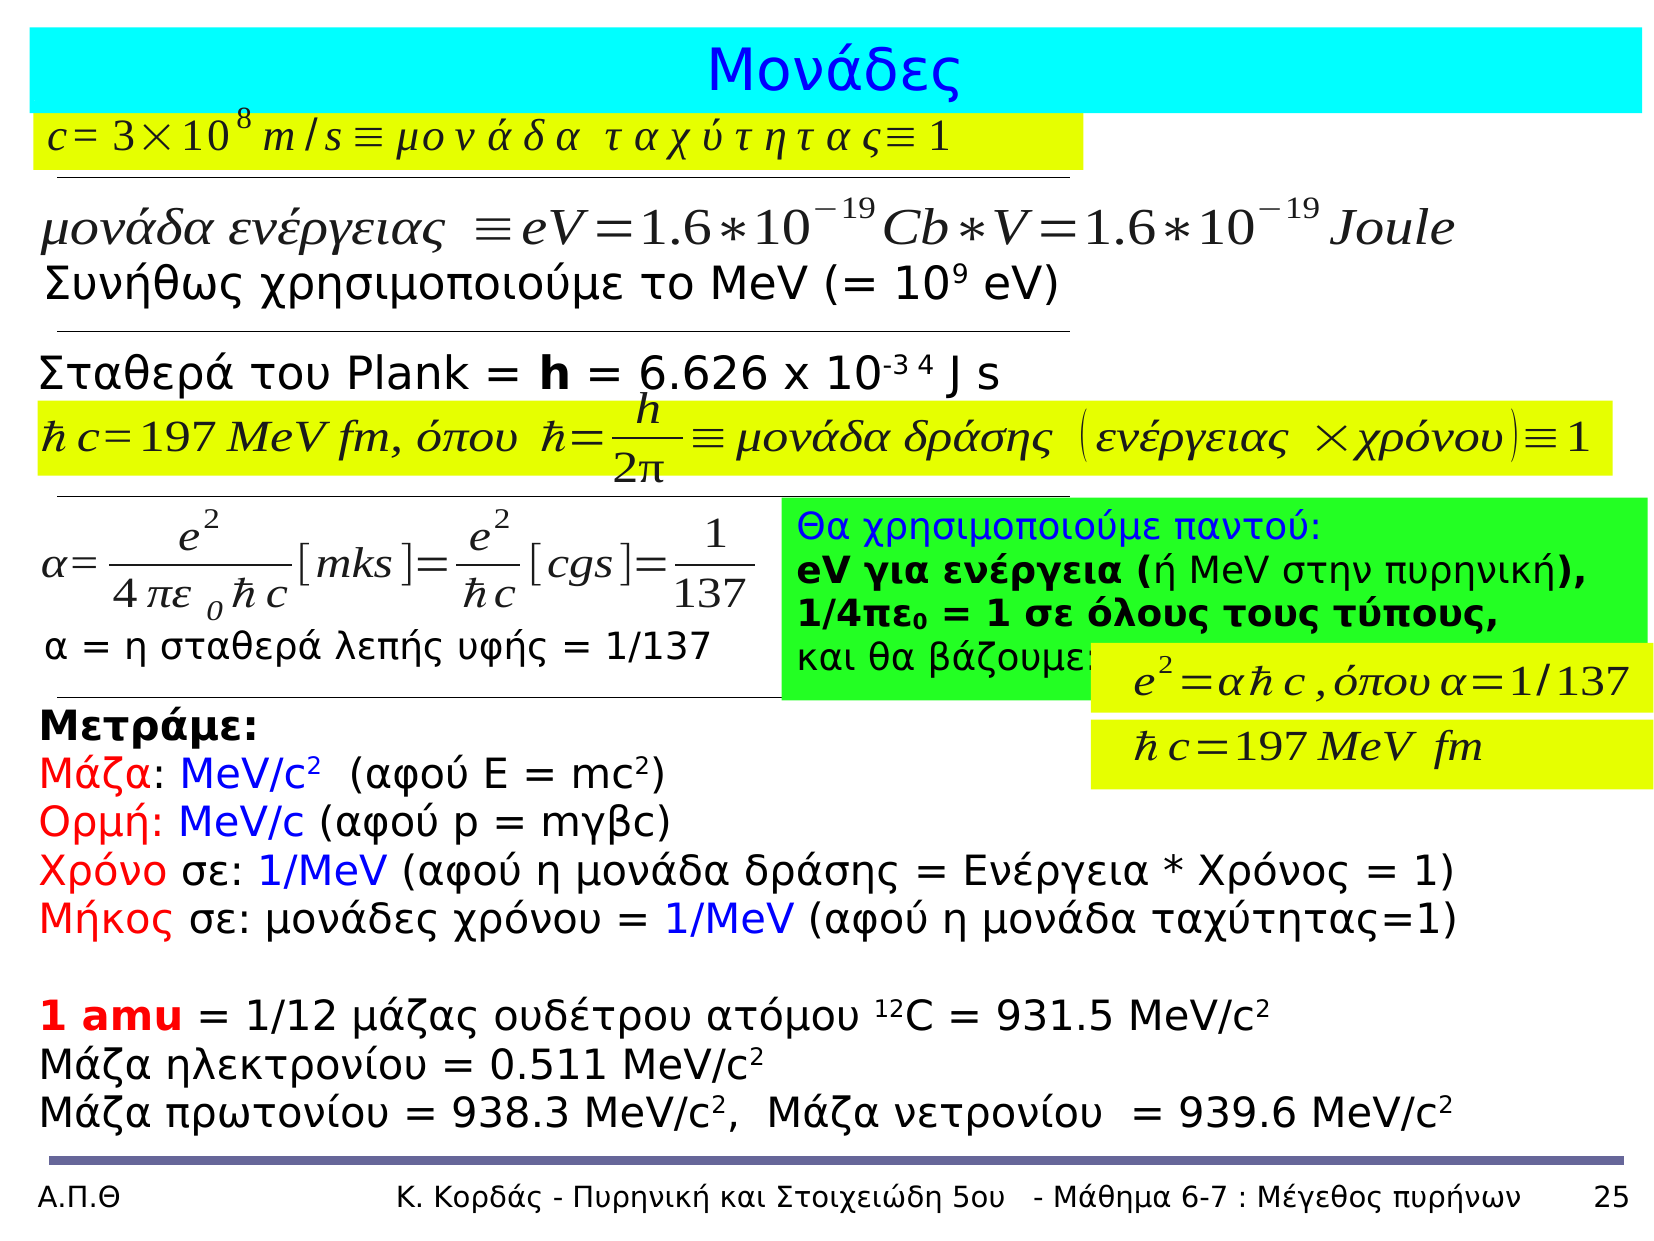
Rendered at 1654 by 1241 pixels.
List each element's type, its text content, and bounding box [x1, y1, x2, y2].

text_box [1090, 719, 1654, 790]
chart [1120, 649, 1647, 708]
text_box Σταθερά του Plank = h = 6.626 x 10-3 4 J s [21, 339, 1016, 410]
text_box α = η σταθερά λεπής υφής = 1/137 [29, 617, 753, 677]
text_box Θα χρησιμοποιούμε παντού: eV για ενέργεια (ή MeV στην πυρηνική), 1/4πε0 = 1 σε όλους τους τύπους, και θα βάζουμε: [781, 497, 1648, 701]
chart [28, 501, 776, 629]
title Μονάδες [29, 27, 1643, 114]
text_box [1609, 400, 1613, 476]
text_box [1090, 642, 1654, 713]
chart [34, 100, 983, 173]
text_box Μετράμε: Μάζα: MeV/c2 (αφού Ε = mc2) Ορμή: MeV/c (αφού p = mγβc) Χρόνο σε: 1/MeV (αφού η μονάδα δράσης = Ενέργεια * Xρόνος = 1) Μήκος σε: μονάδες χρόνου = 1/MeV (αφού η μονάδα ταχύτητας=1) 1 amu = 1/12 μάζας ουδέτρου ατόμου 12C = 931.5 MeV/c2 Mάζα ηλεκτρονίου = 0.511 MeV/c2 Μάζα πρωτονίου = 938.3 MeV/c2, Μάζα νετρονίου = 939.6 MeV/c2 [23, 693, 1639, 1154]
chart [1120, 720, 1502, 773]
chart [22, 189, 1480, 260]
text_box Συνήθως χρησιμοποιούμε το MeV (= 109 eV) [27, 249, 1453, 319]
chart [27, 381, 1609, 497]
text_box [983, 114, 1084, 170]
